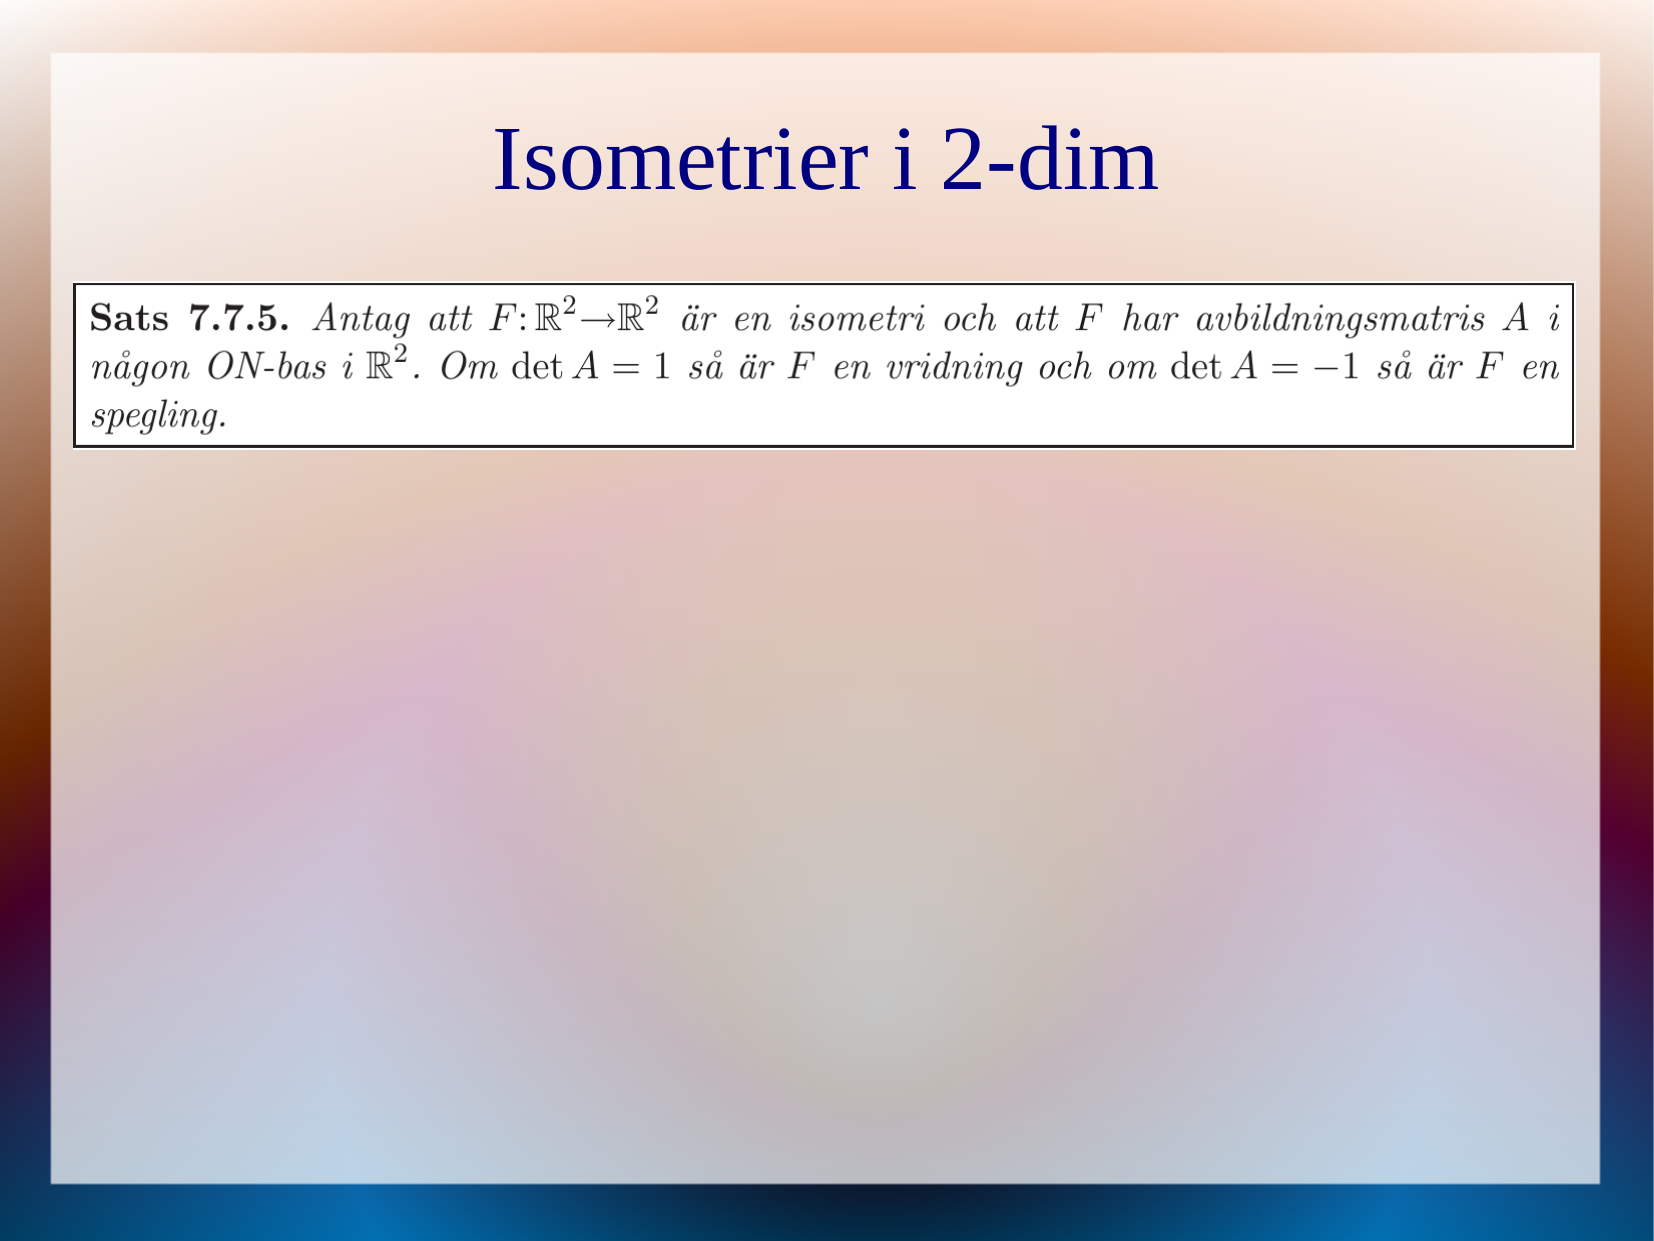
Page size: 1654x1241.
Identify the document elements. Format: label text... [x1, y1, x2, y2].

picture [0, 0, 1654, 1241]
title Isometrier i 2-dim [82, 62, 1571, 255]
